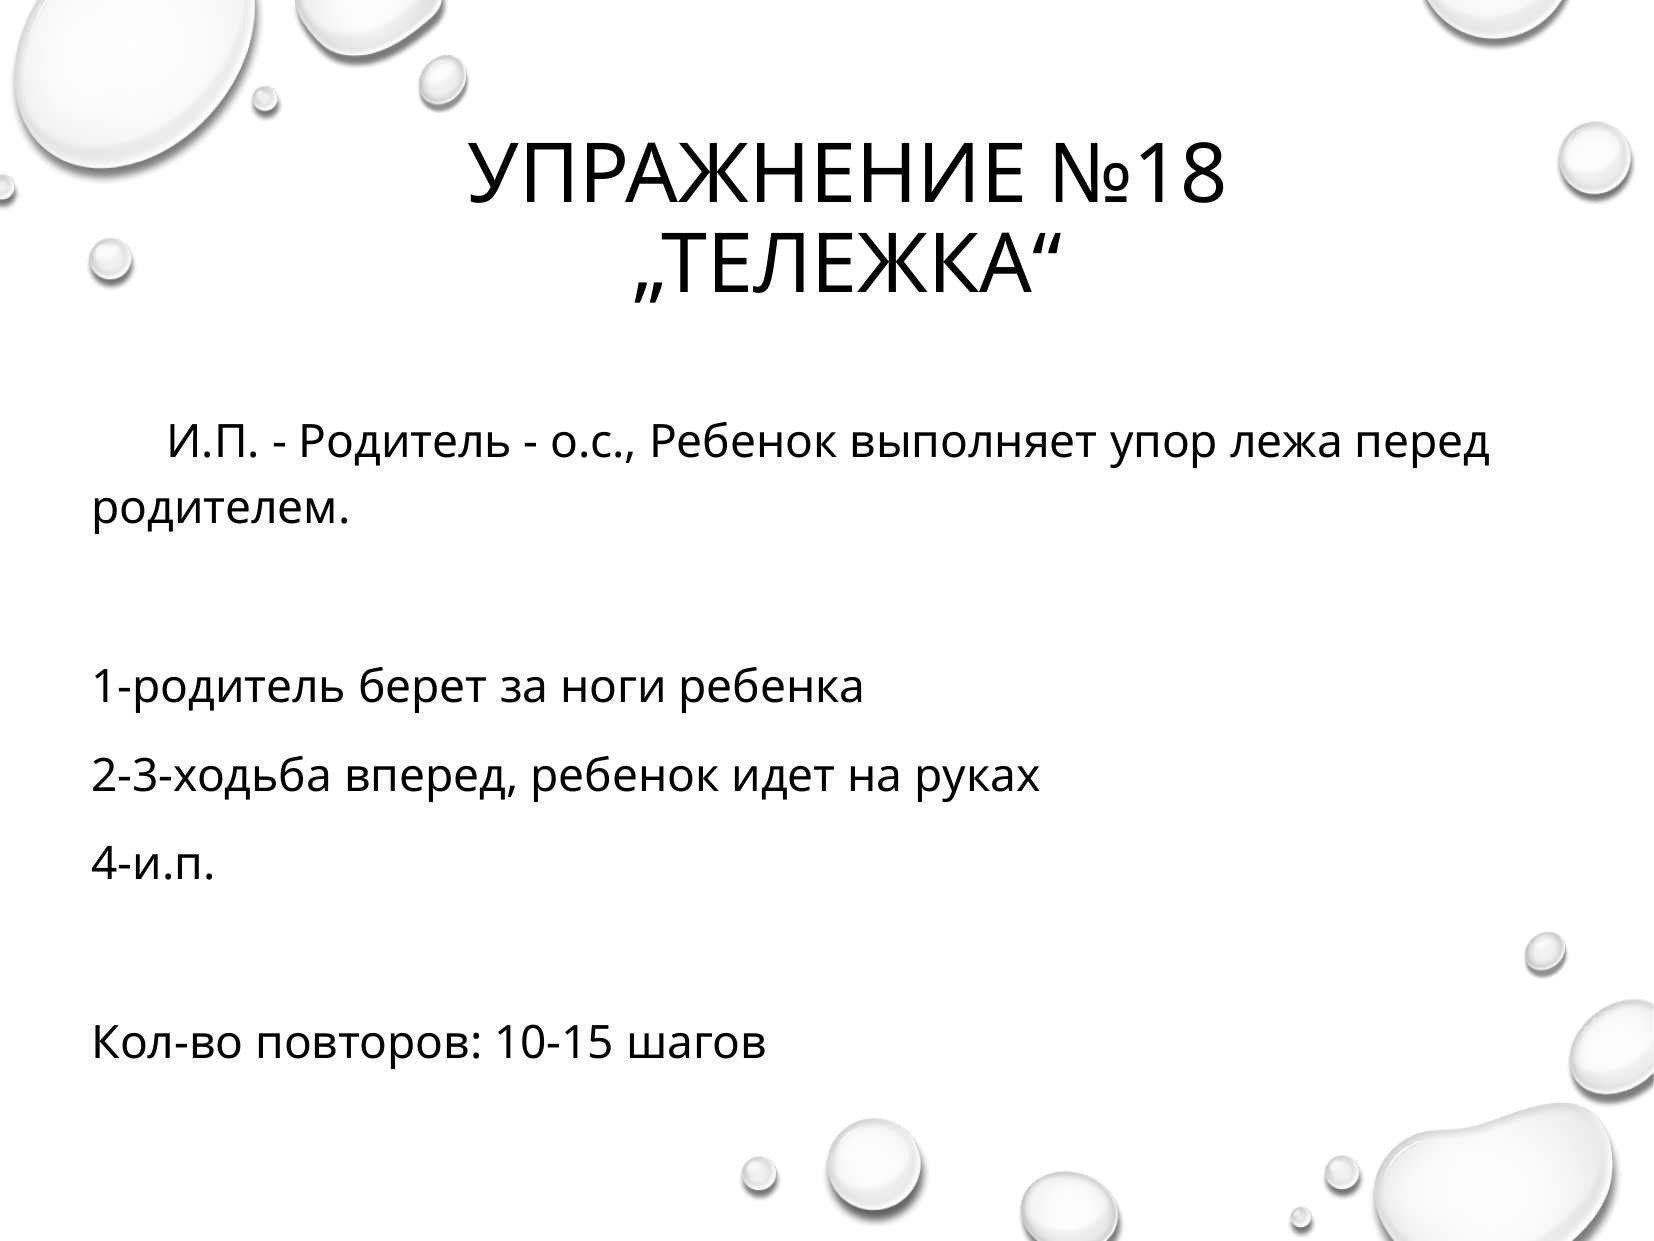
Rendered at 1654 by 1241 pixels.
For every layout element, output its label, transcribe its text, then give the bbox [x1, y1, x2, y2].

title Упражнение №18 „Тележка“ [141, 123, 1554, 317]
subtitle И.П. - Родитель - о.с., Ребенок выполняет упор лежа перед родителем. 1-родитель берет за ноги ребенка 2-3-ходьба вперед, ребенок идет на руках 4-и.п. Кол-во повторов: 10-15 шагов [70, 336, 1510, 1132]
